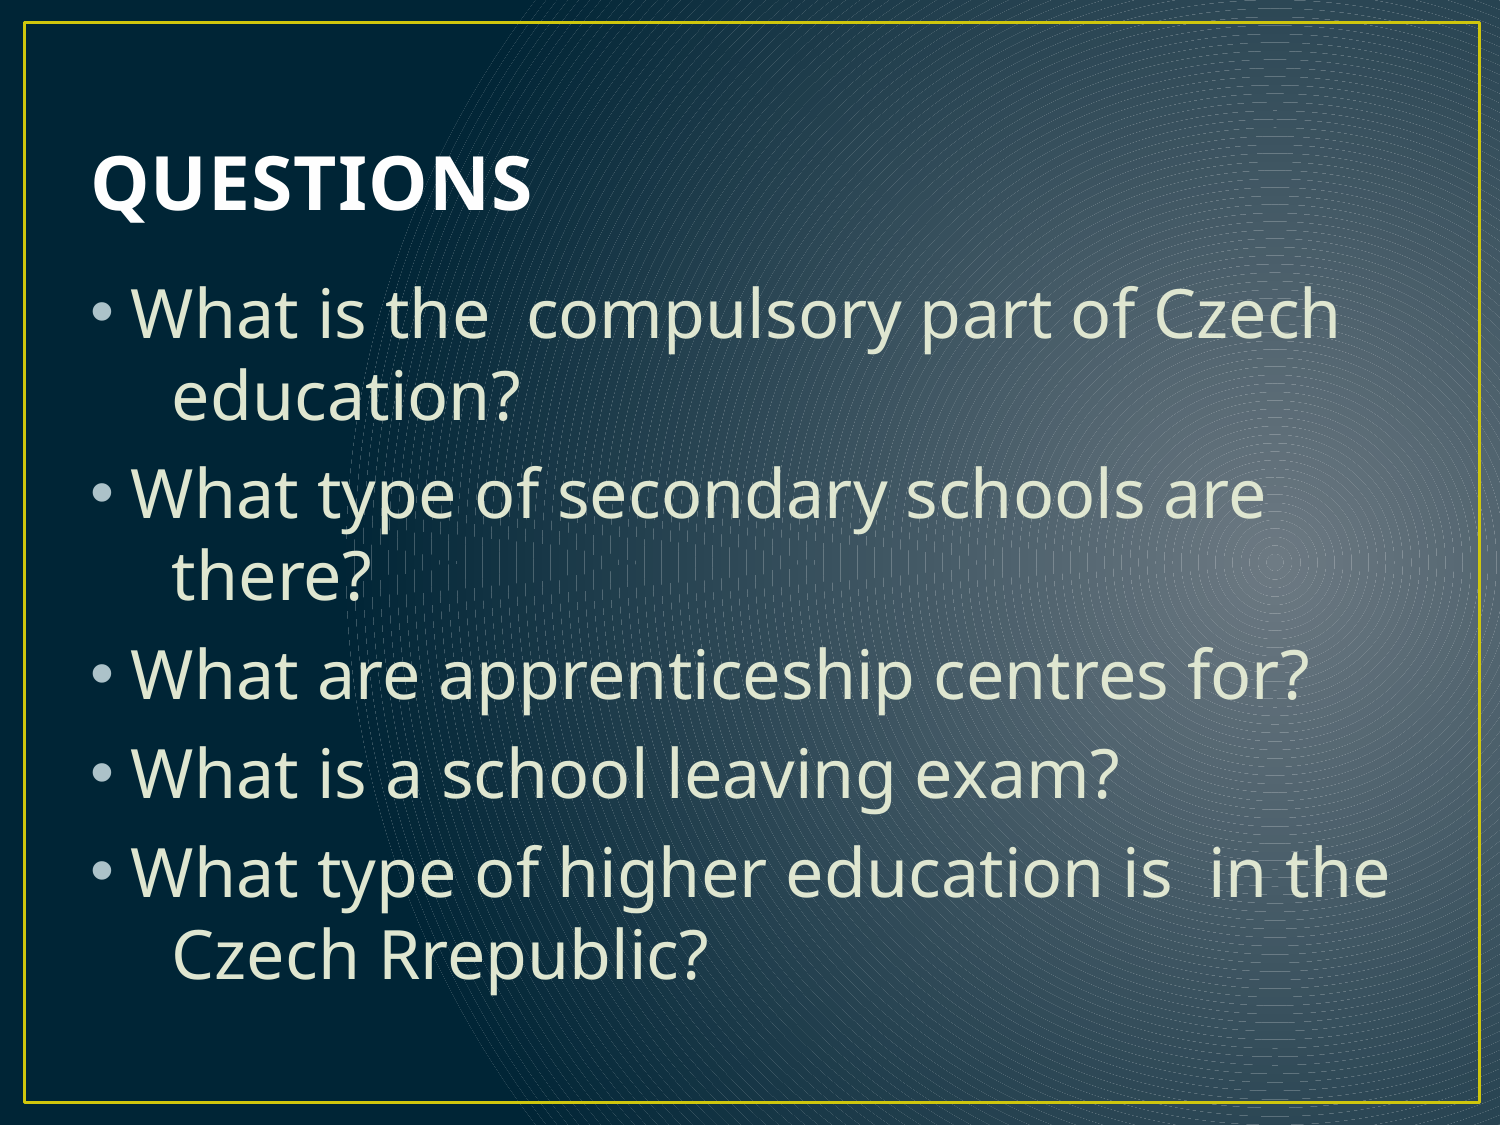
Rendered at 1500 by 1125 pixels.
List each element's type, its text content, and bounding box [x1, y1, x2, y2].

title QUESTIONS [75, 45, 1426, 233]
list What is the compulsory part of Czech education? What type of secondary schools are there? What are apprenticeship centres for? What is a school leaving exam? What type of higher education is in the Czech Rrepublic? [75, 262, 1500, 1005]
